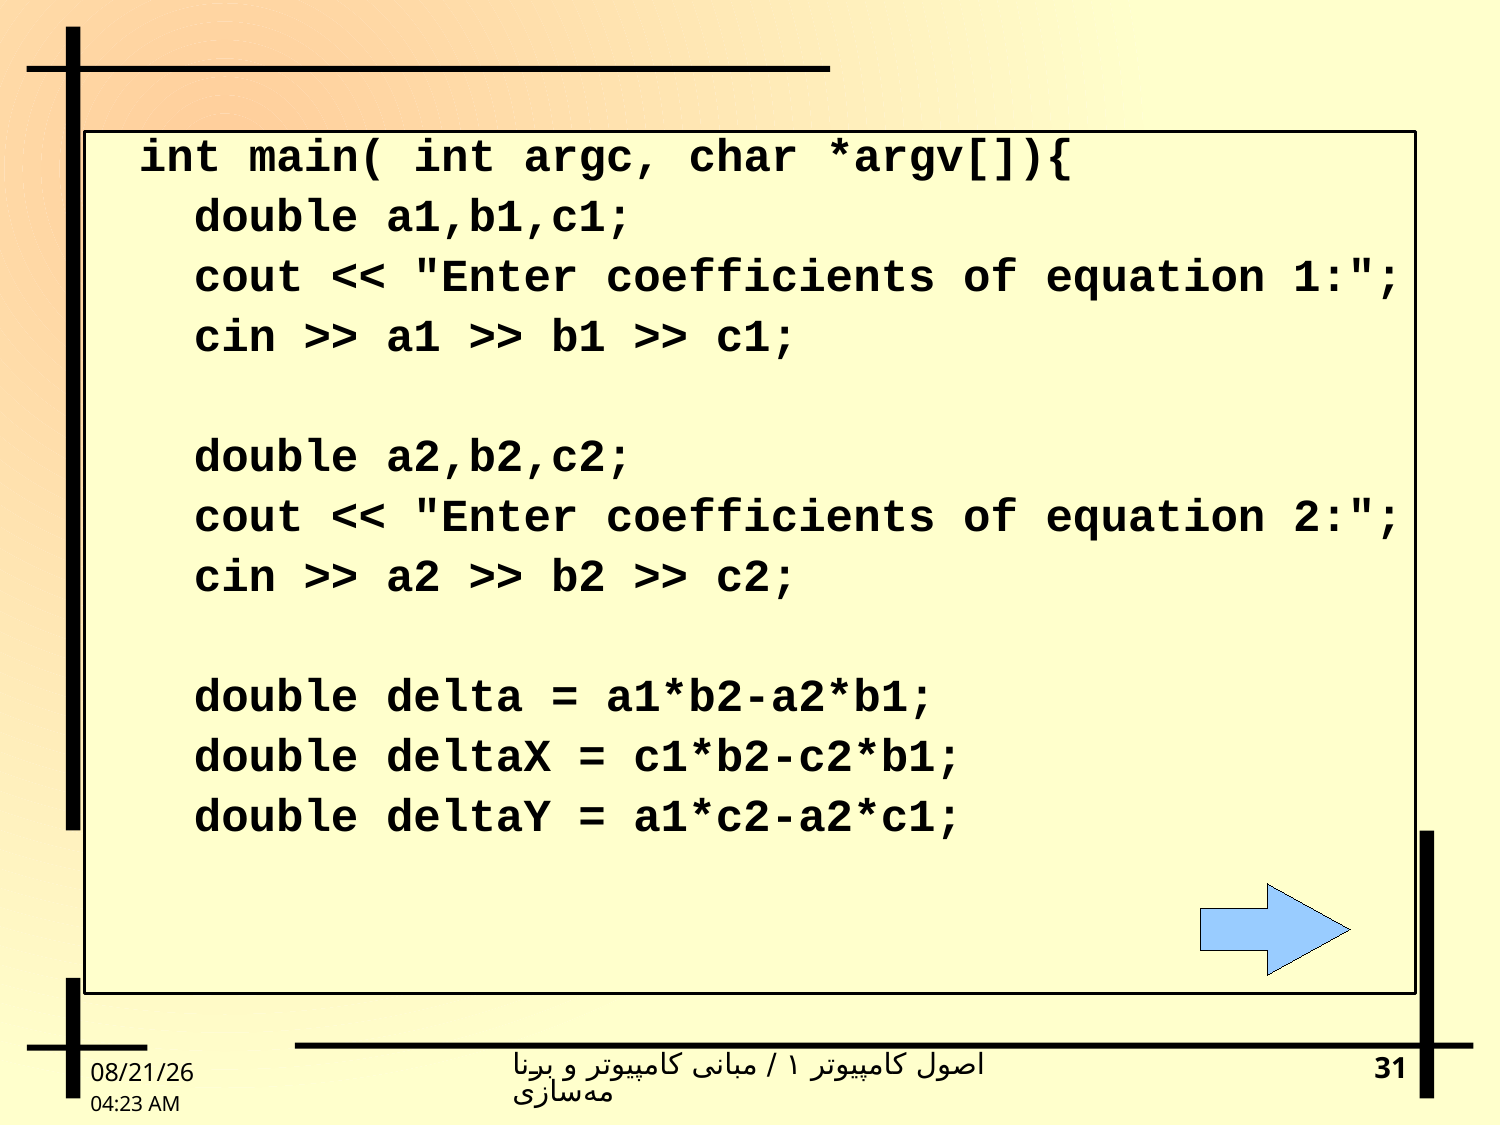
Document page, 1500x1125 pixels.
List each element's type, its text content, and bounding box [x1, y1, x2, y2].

text_box [1200, 883, 1351, 976]
list int main( int argc, char *argv[]){ double a1,b1,c1; cout << "Enter coefficients of equation 1:"; cin >> a1 >> b1 >> c1; double a2,b2,c2; cout << "Enter coefficients of equation 2:"; cin >> a2 >> b2 >> c2; double delta = a1*b2-a2*b1; double deltaX = c1*b2-c2*b1; double deltaY = a1*c2-a2*c1; [84, 131, 1416, 994]
